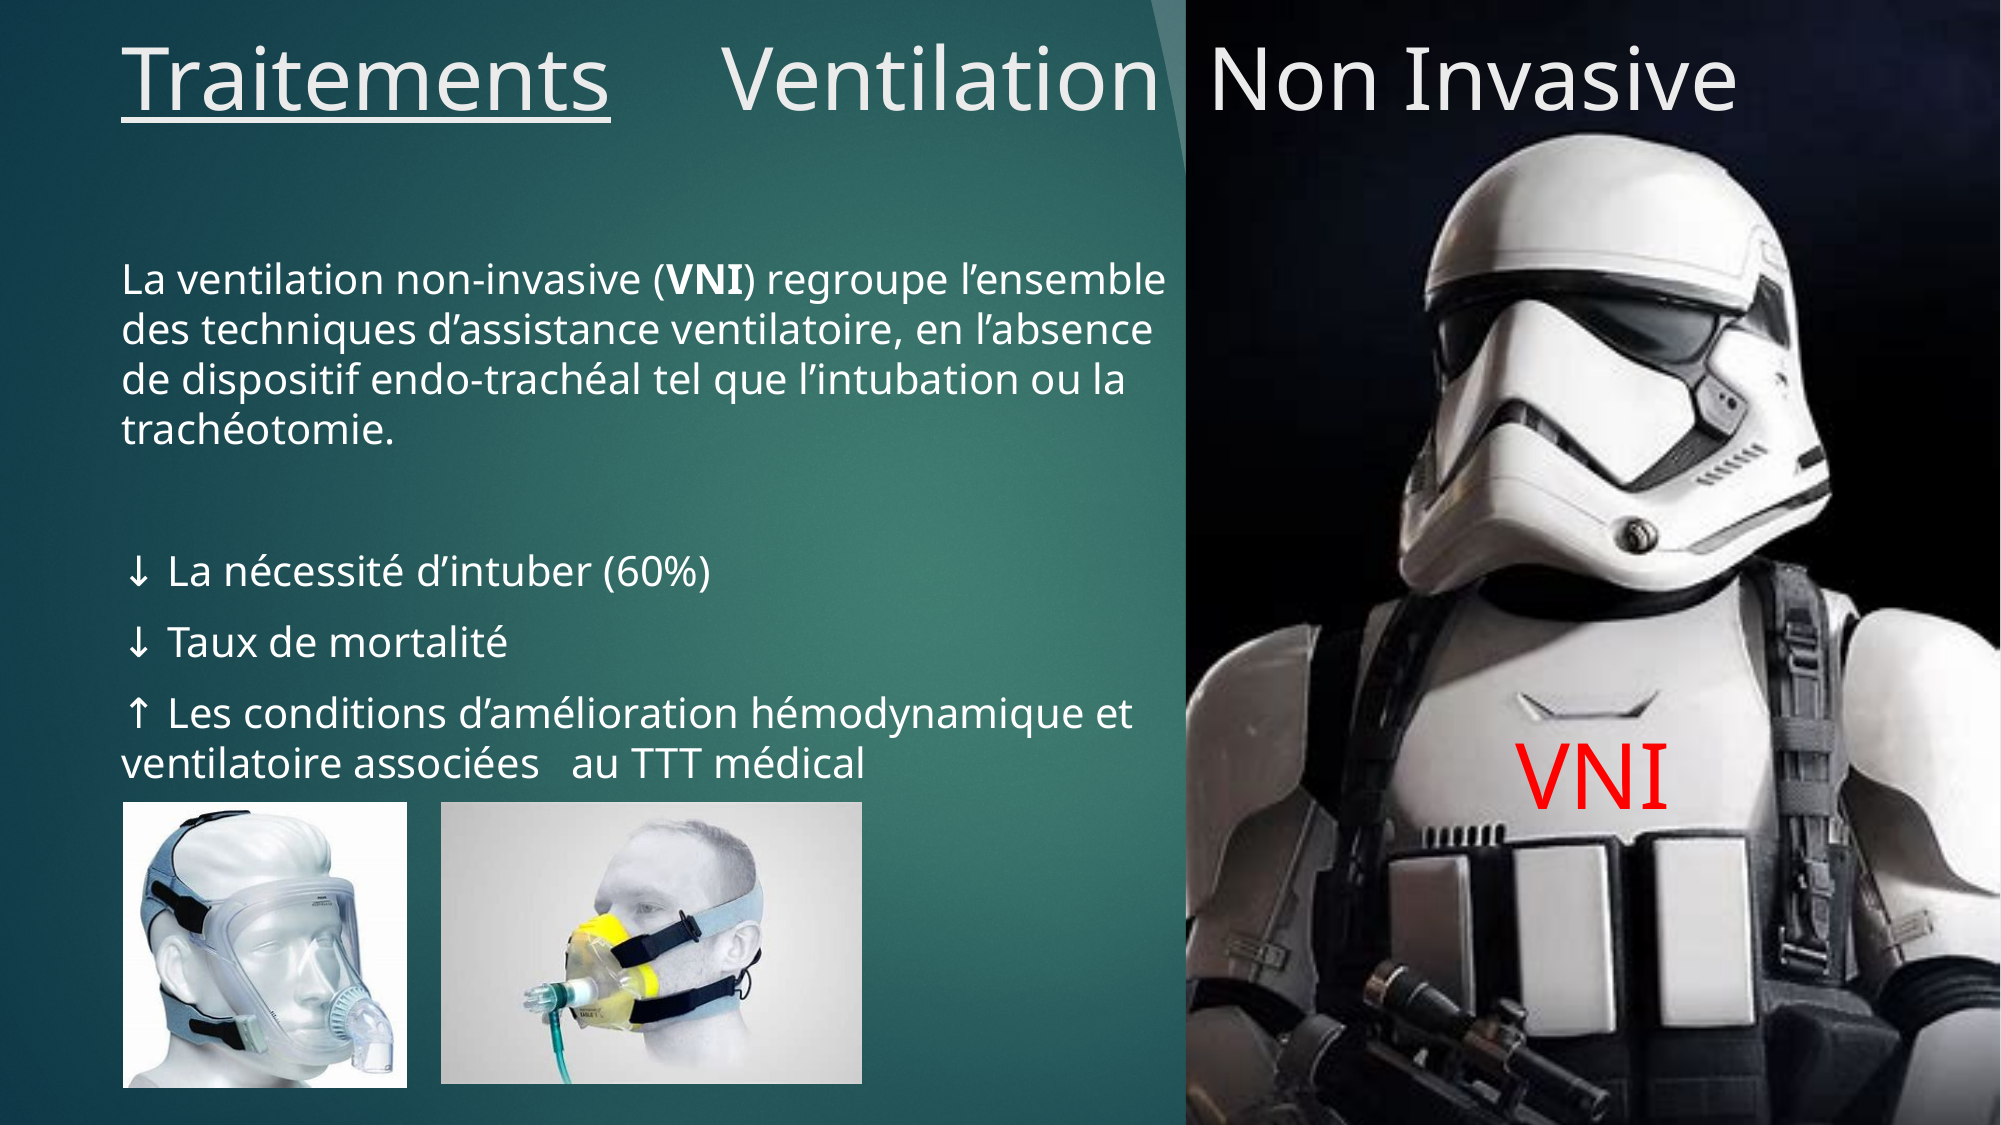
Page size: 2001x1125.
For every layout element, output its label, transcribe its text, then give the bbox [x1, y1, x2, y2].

text_box VNI [1500, 710, 1686, 837]
picture [123, 802, 407, 1088]
picture [441, 802, 862, 1084]
picture [1185, 0, 2000, 1125]
list La ventilation non-invasive (VNI) regroupe l’ensemble des techniques d’assistance ventilatoire, en l’absence de dispositif endo-trachéal tel que l’intubation ou la trachéotomie. ↓ La nécessité d’intuber (60%) ↓ Taux de mortalité ↑ Les conditions d’amélioration hémodynamique et ventilatoire associées au TTT médical [106, 245, 1185, 1021]
title Traitements Ventilation Non Invasive [106, 15, 1916, 209]
text_box [0, 0, 1185, 1125]
